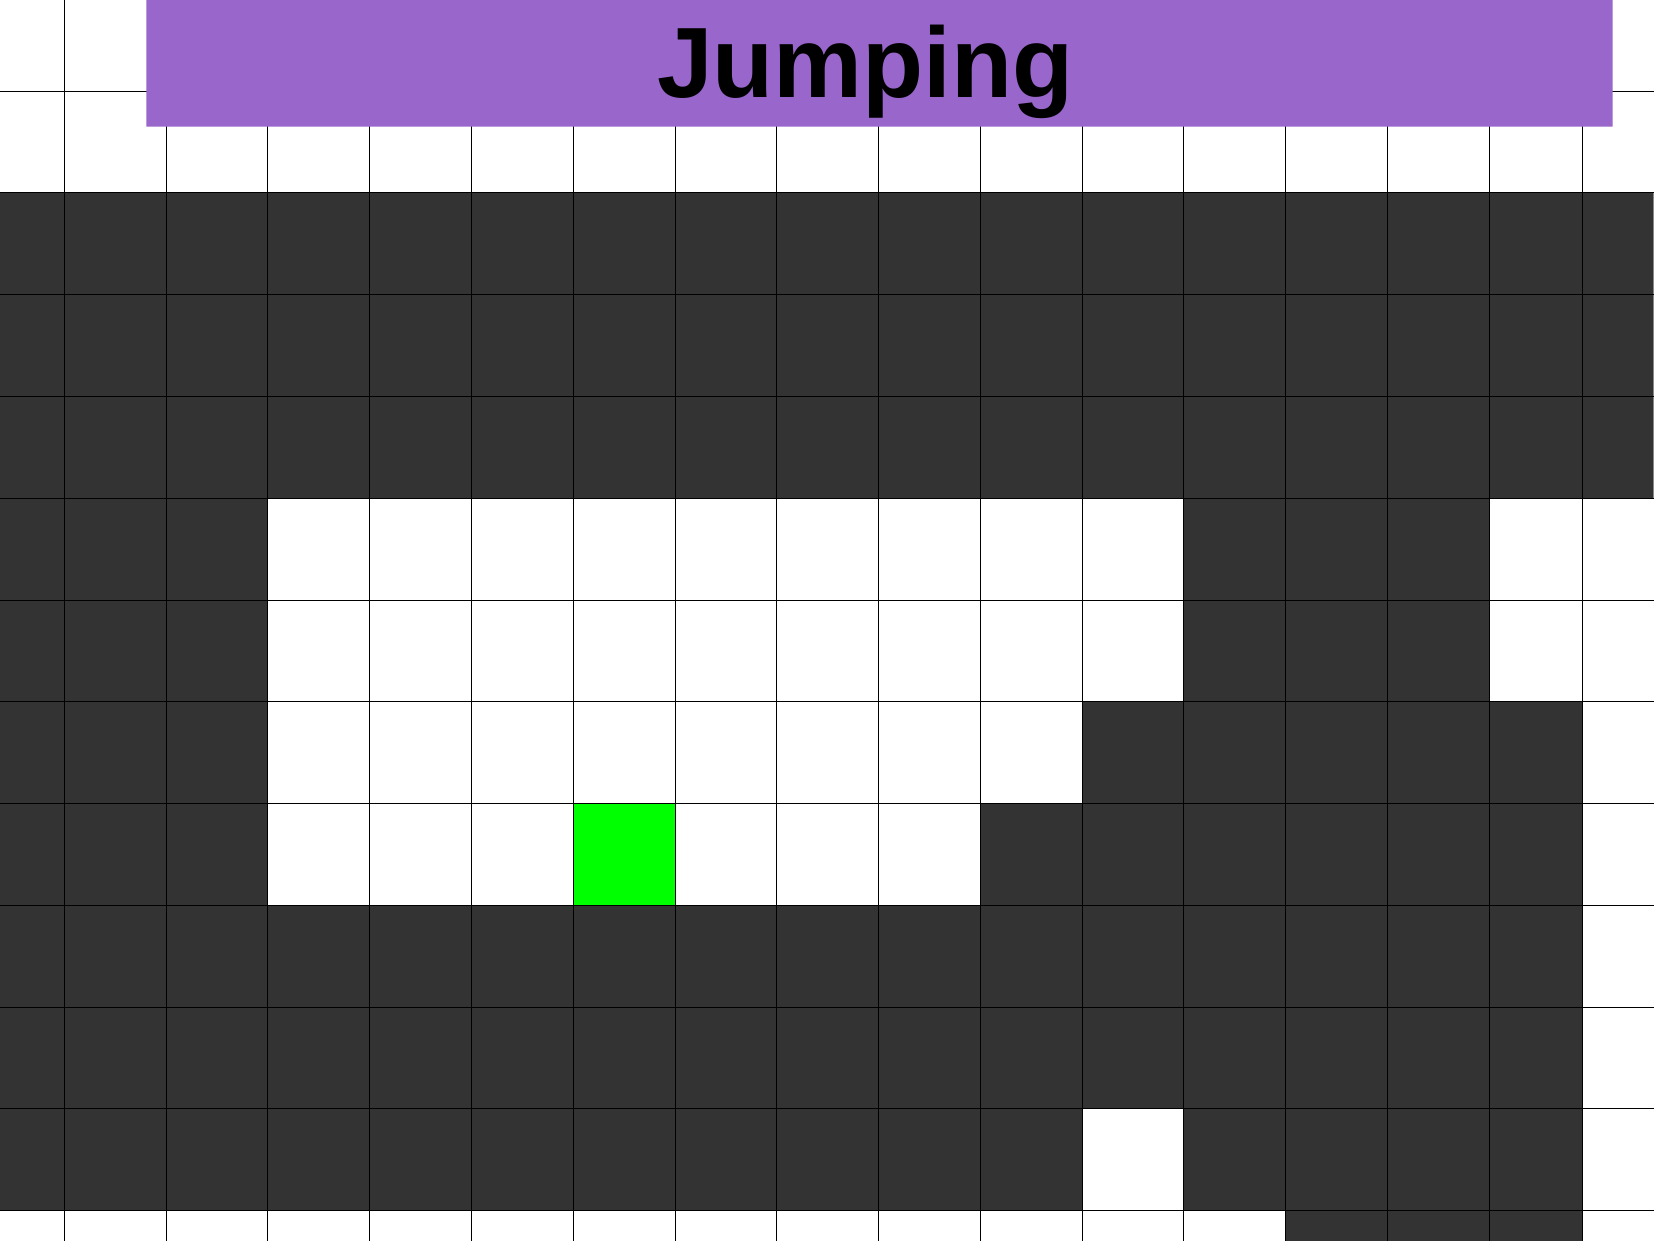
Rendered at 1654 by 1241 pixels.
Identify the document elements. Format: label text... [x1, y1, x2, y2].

text_box [0, 0, 1654, 1241]
text_box Jumping [146, 0, 1613, 127]
